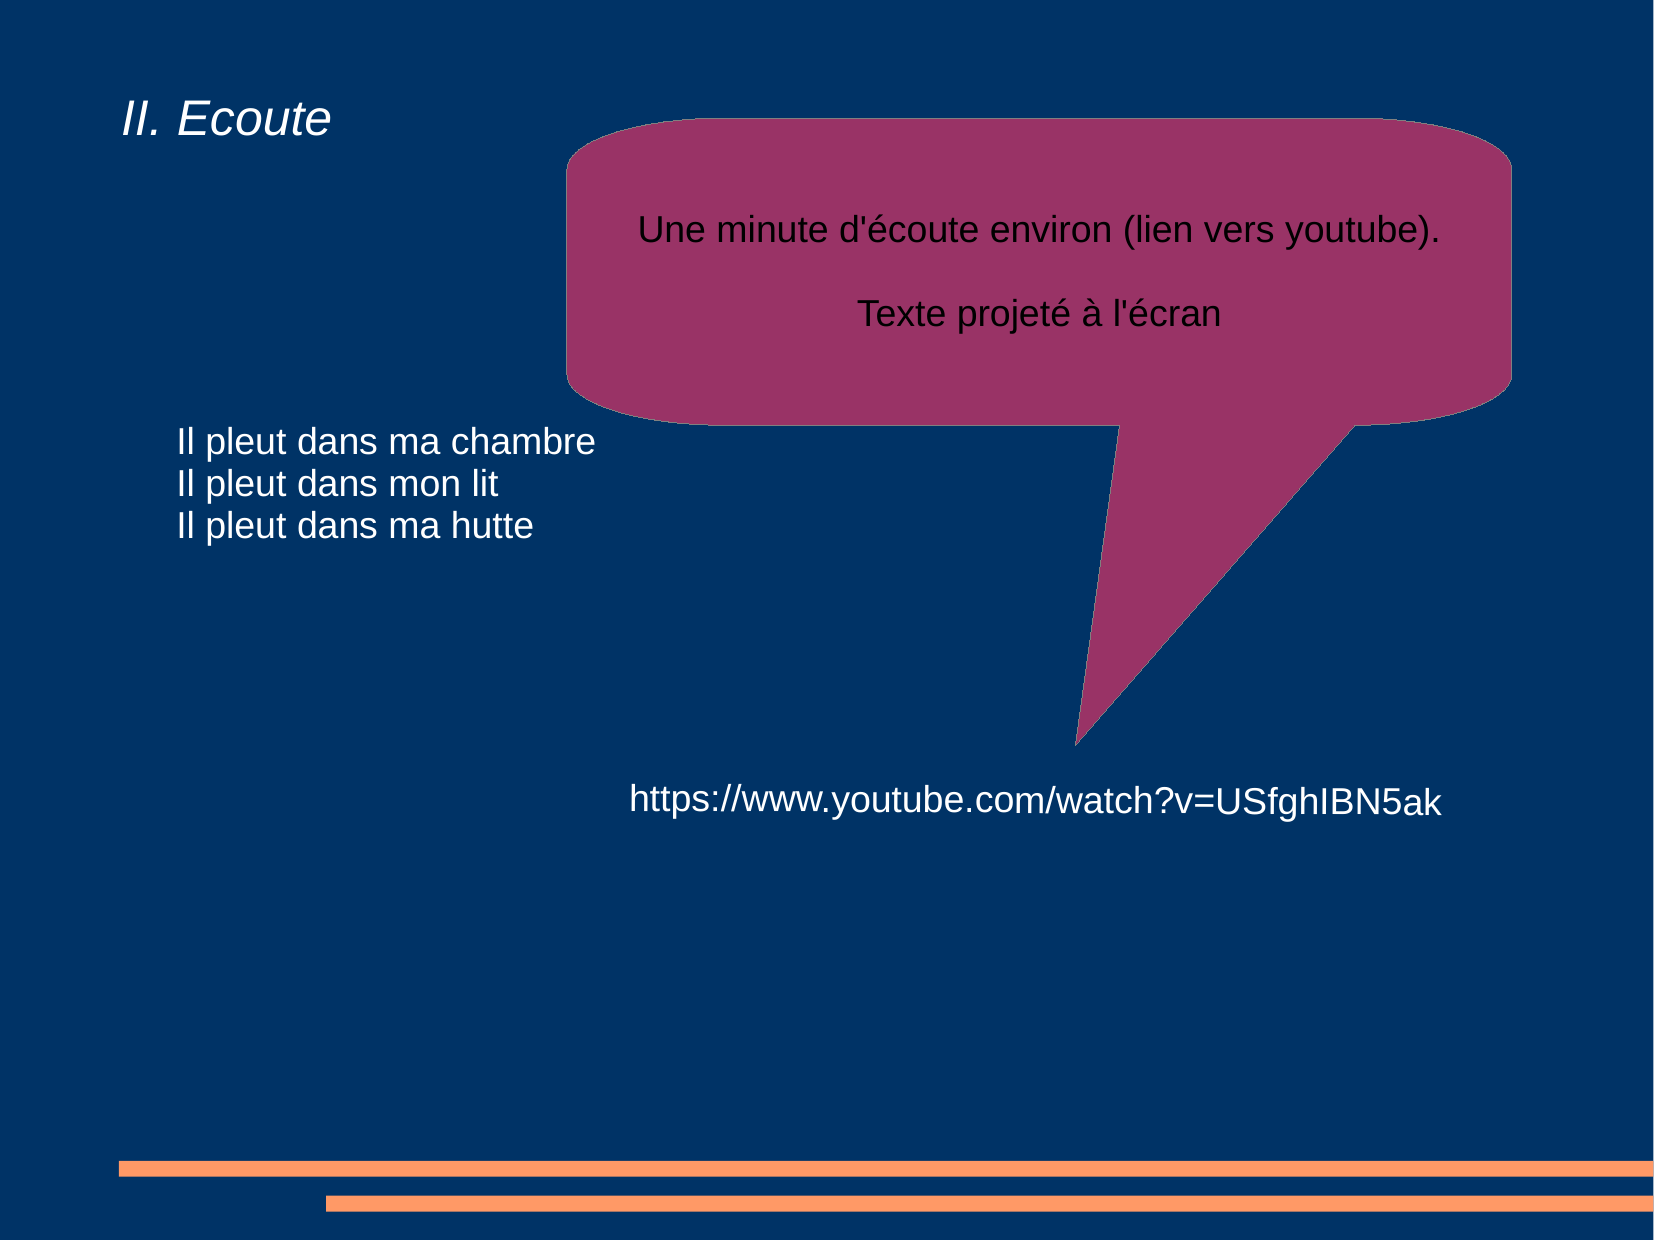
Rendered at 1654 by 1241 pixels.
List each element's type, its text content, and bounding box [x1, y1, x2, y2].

text_box Il pleut dans ma chambre Il pleut dans mon lit Il pleut dans ma hutte [161, 413, 1087, 731]
text_box II. Ecoute [106, 82, 875, 209]
text_box Une minute d'écoute environ (lien vers youtube). Texte projeté à l'écran [566, 118, 1512, 746]
text_box https://www.youtube.com/watch?v=USfghIBN5ak [613, 769, 1548, 875]
